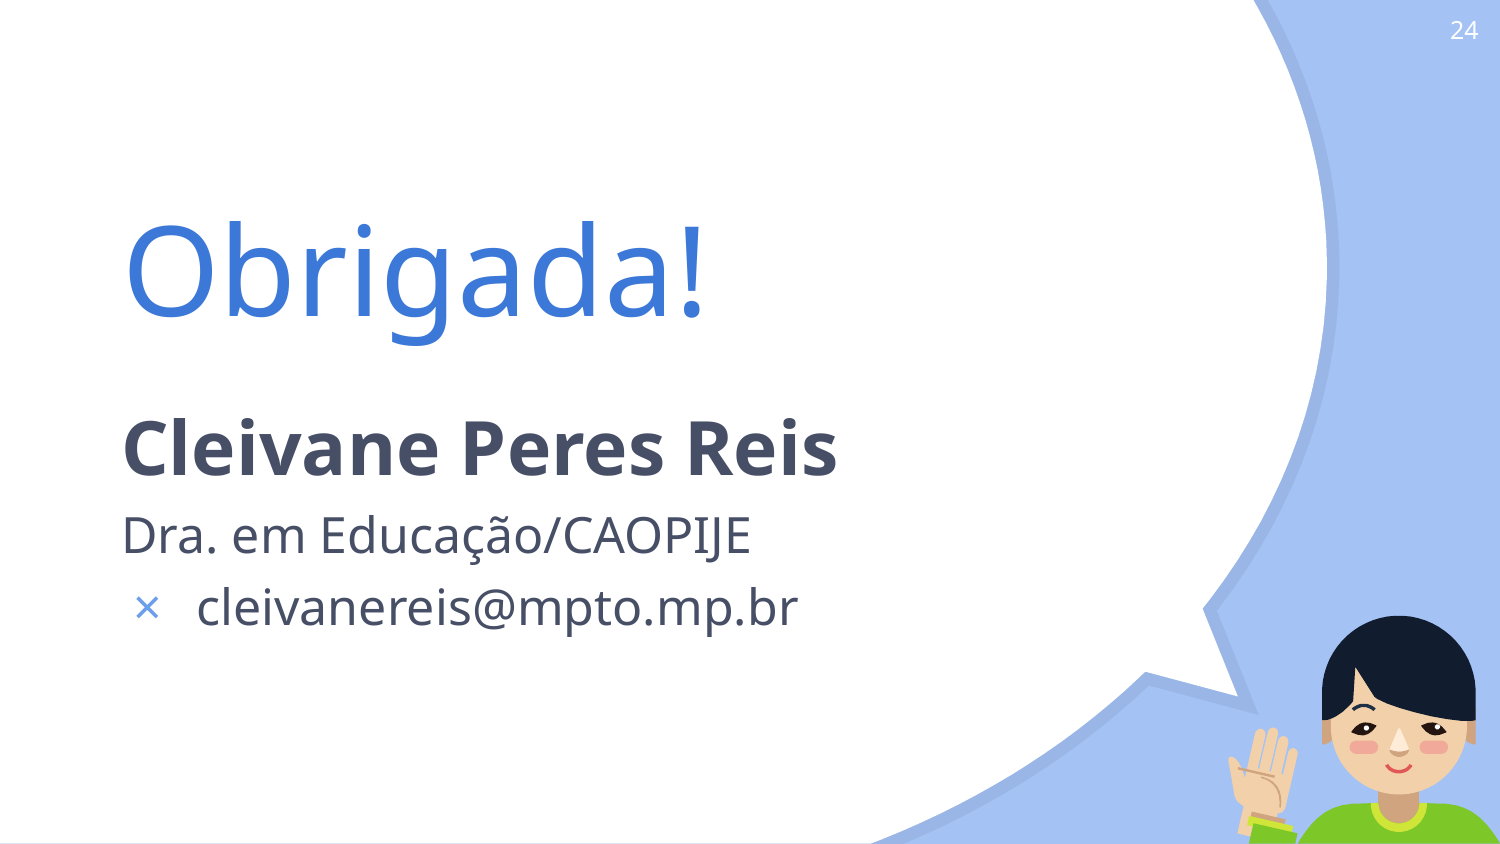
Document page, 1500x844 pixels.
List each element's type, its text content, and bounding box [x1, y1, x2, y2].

title Obrigada! [107, 233, 1087, 356]
slide_number <número> [1403, 0, 1494, 65]
text_box [1228, 727, 1298, 844]
subtitle Cleivane Peres Reis Dra. em Educação/CAOPIJE cleivanereis@mpto.mp.br [106, 385, 1081, 756]
text_box [1297, 615, 1500, 844]
